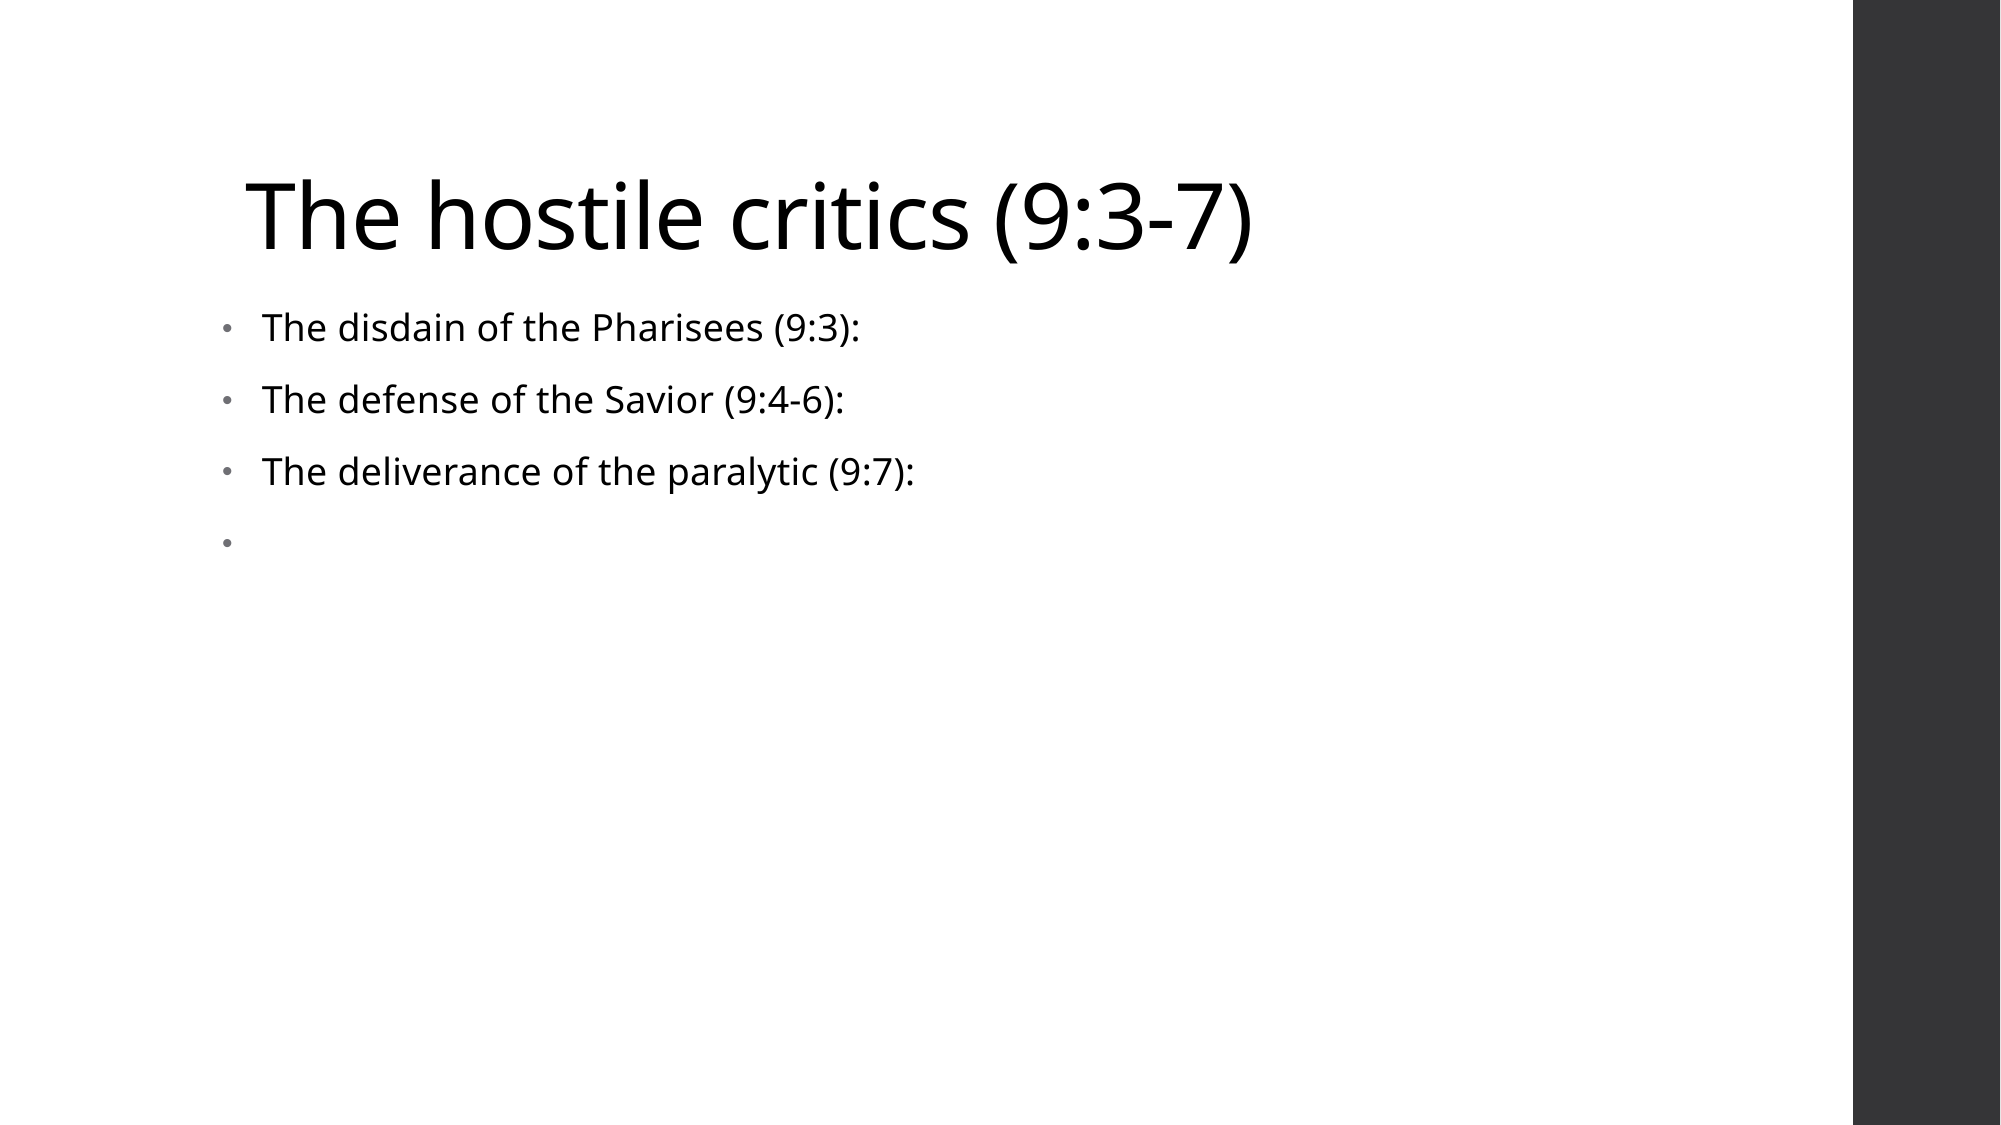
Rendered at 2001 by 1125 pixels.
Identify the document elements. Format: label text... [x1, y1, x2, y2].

title The hostile critics (9:3-7) [206, 60, 1797, 278]
list The disdain of the Pharisees (9:3): The defense of the Savior (9:4-6): The deliverance of the paralytic (9:7): [206, 299, 1617, 1014]
